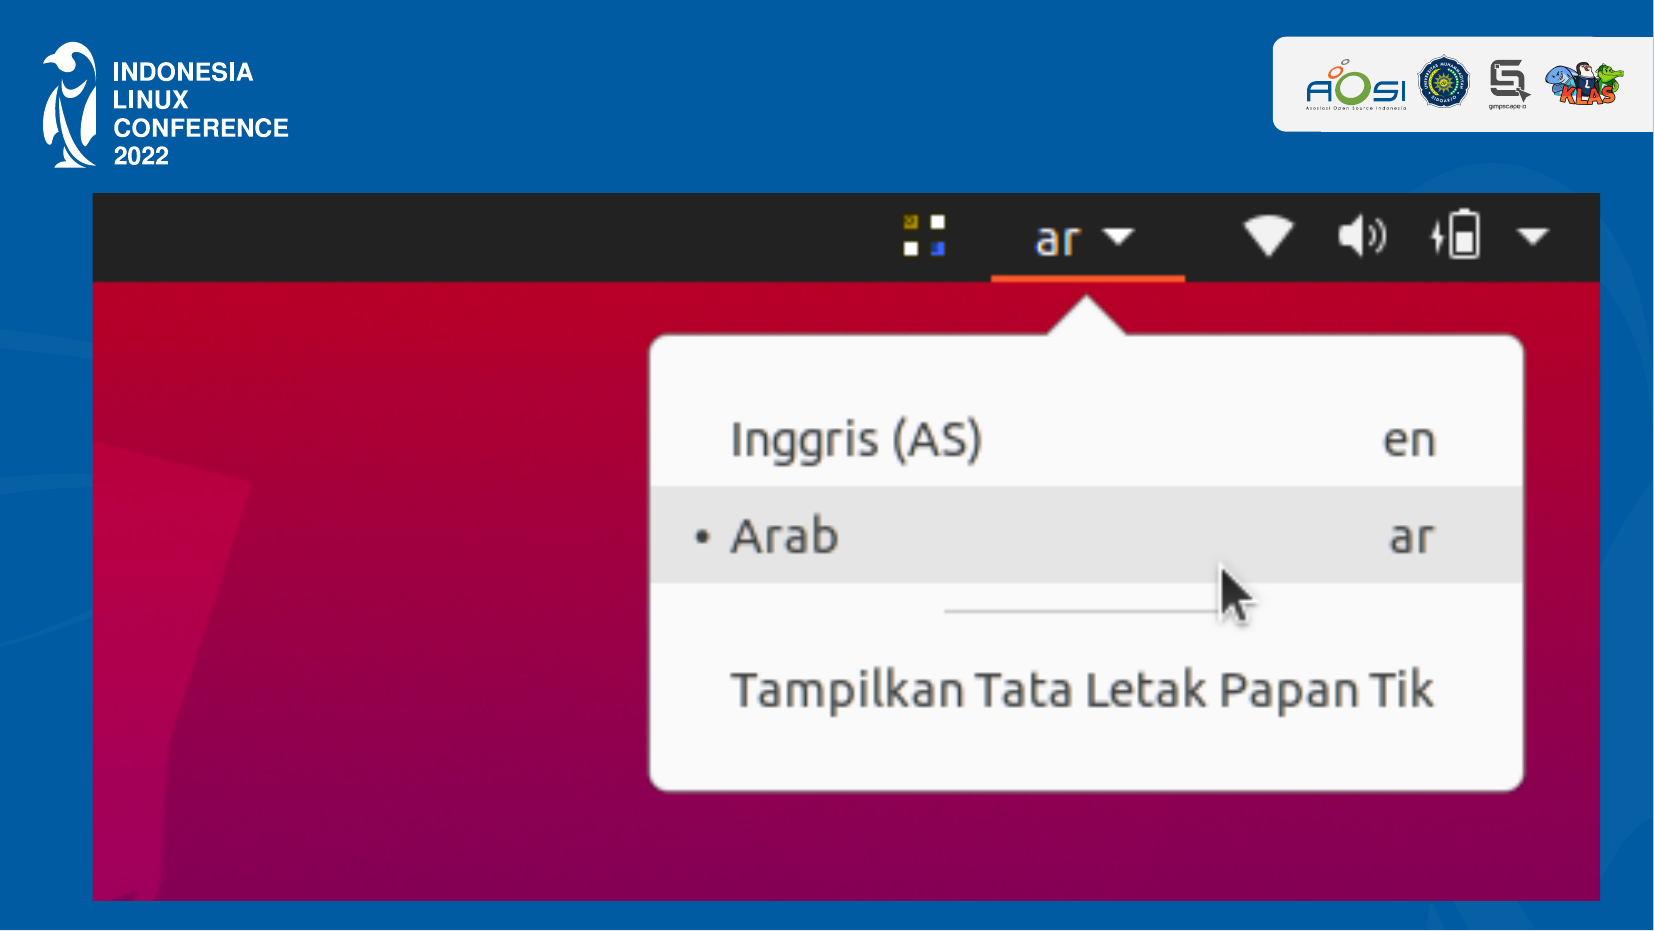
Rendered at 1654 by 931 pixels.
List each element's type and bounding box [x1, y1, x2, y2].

picture [1417, 54, 1471, 108]
picture [92, 193, 1601, 901]
picture [1545, 62, 1624, 105]
